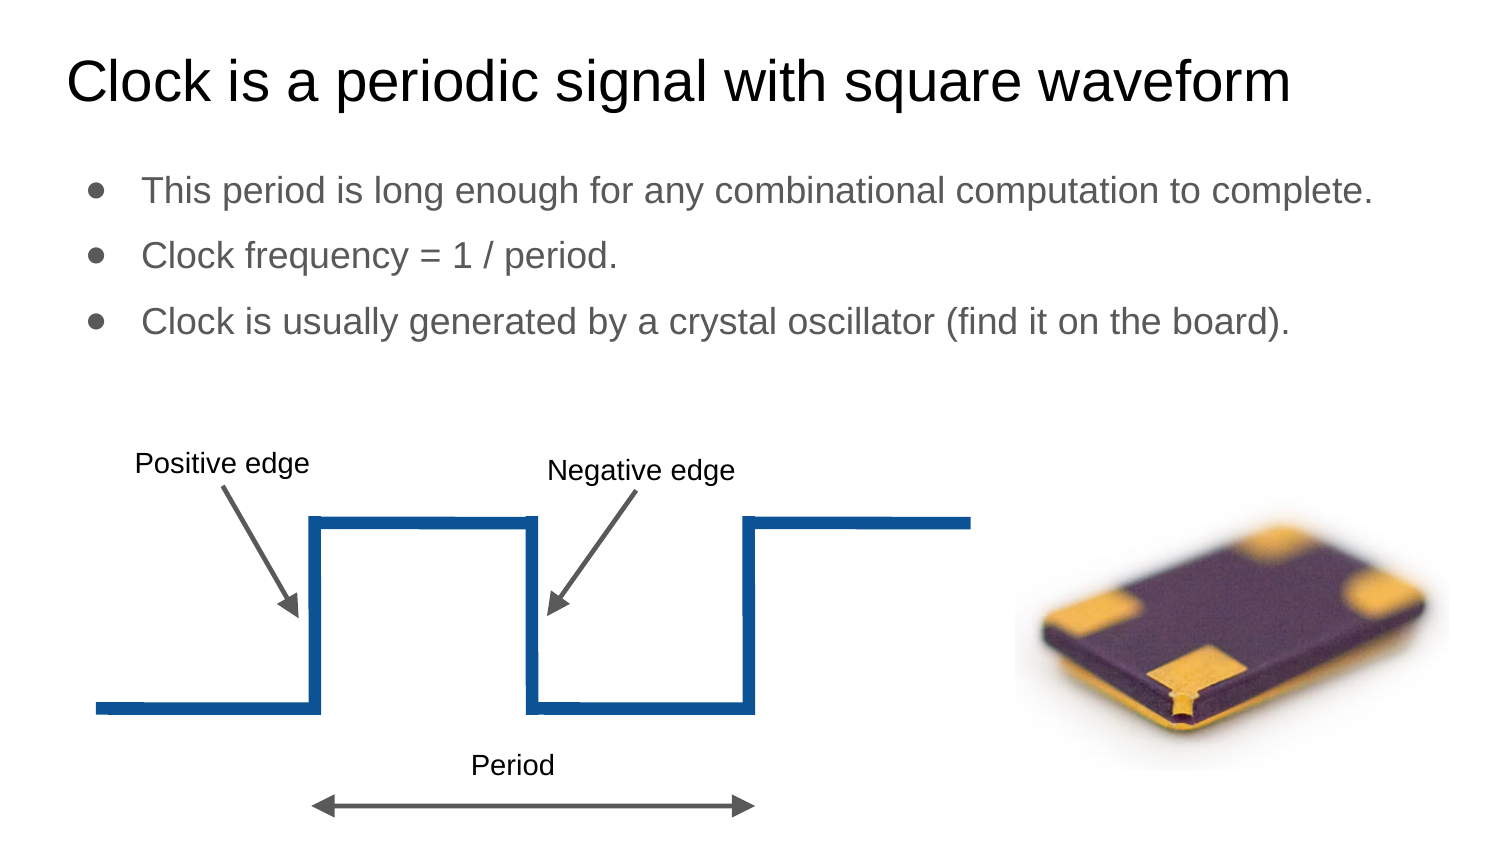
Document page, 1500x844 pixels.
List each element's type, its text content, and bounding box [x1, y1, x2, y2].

text_box Positive edge [95, 429, 350, 486]
list This period is long enough for any combinational computation to complete. Clock frequency = 1 / period. Clock is usually generated by a crystal oscillator (find it on the board). [51, 150, 1449, 381]
text_box Negative edge [514, 435, 769, 493]
title Clock is a periodic signal with square waveform [51, 28, 1449, 123]
text_box Period [455, 731, 611, 784]
picture [1015, 491, 1449, 770]
